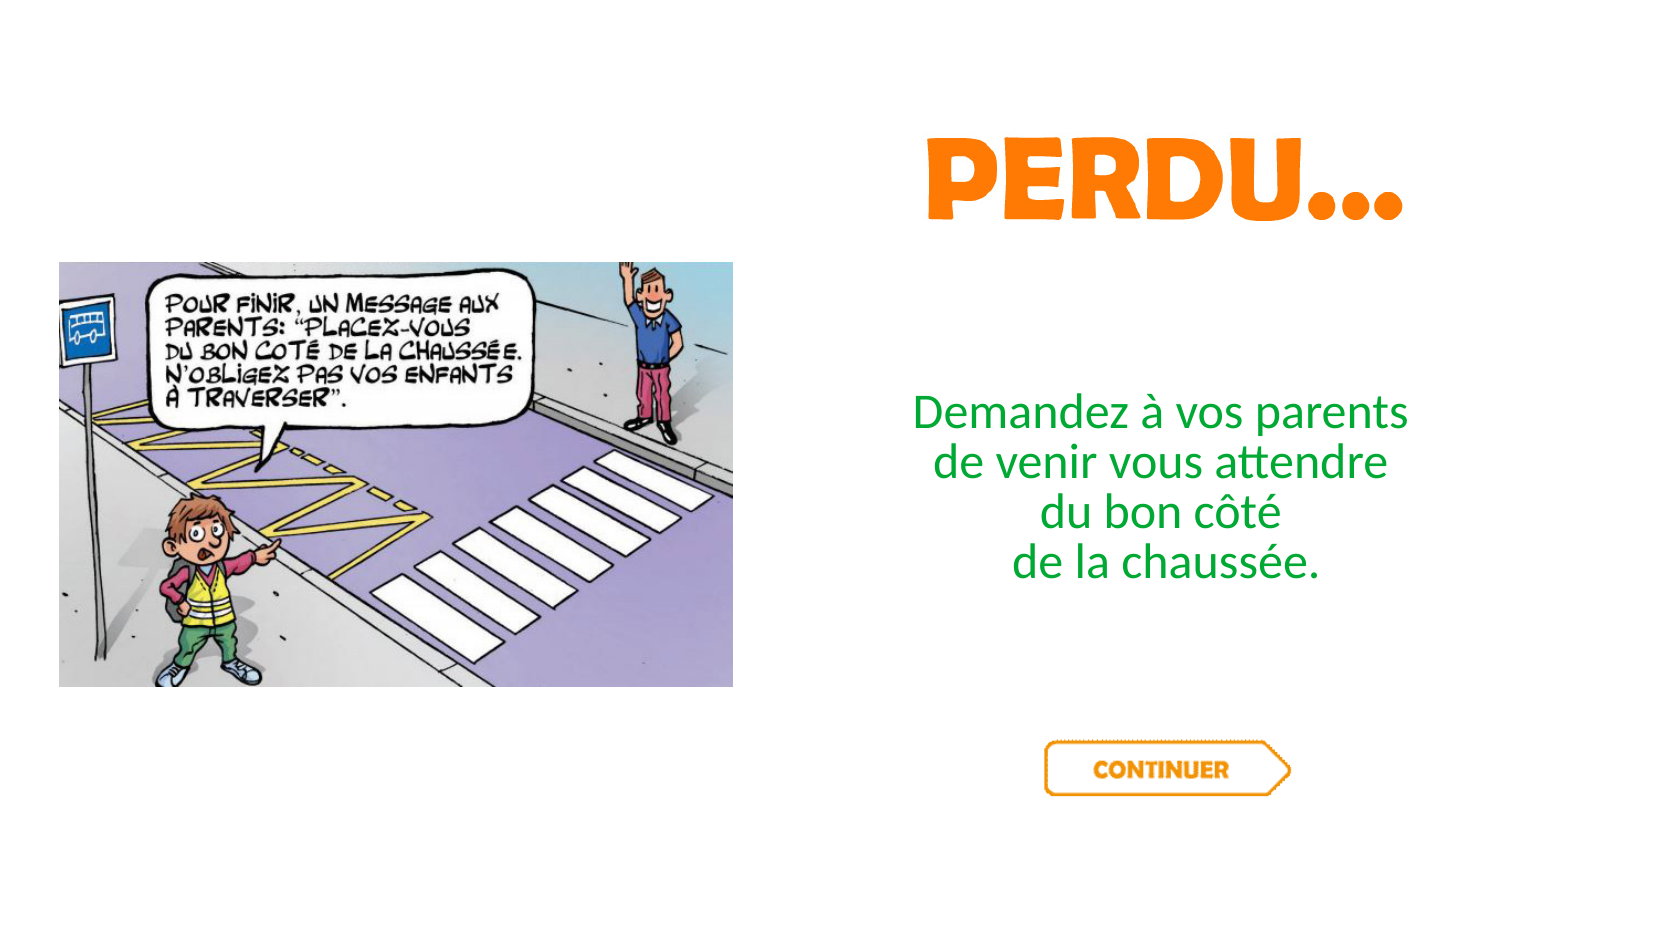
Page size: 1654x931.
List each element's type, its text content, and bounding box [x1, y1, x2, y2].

picture [897, 88, 1443, 254]
picture [1043, 738, 1294, 799]
text_box Demandez à vos parents de venir vous attendre du bon côté de la chaussée. [733, 383, 1619, 621]
picture [59, 262, 733, 687]
